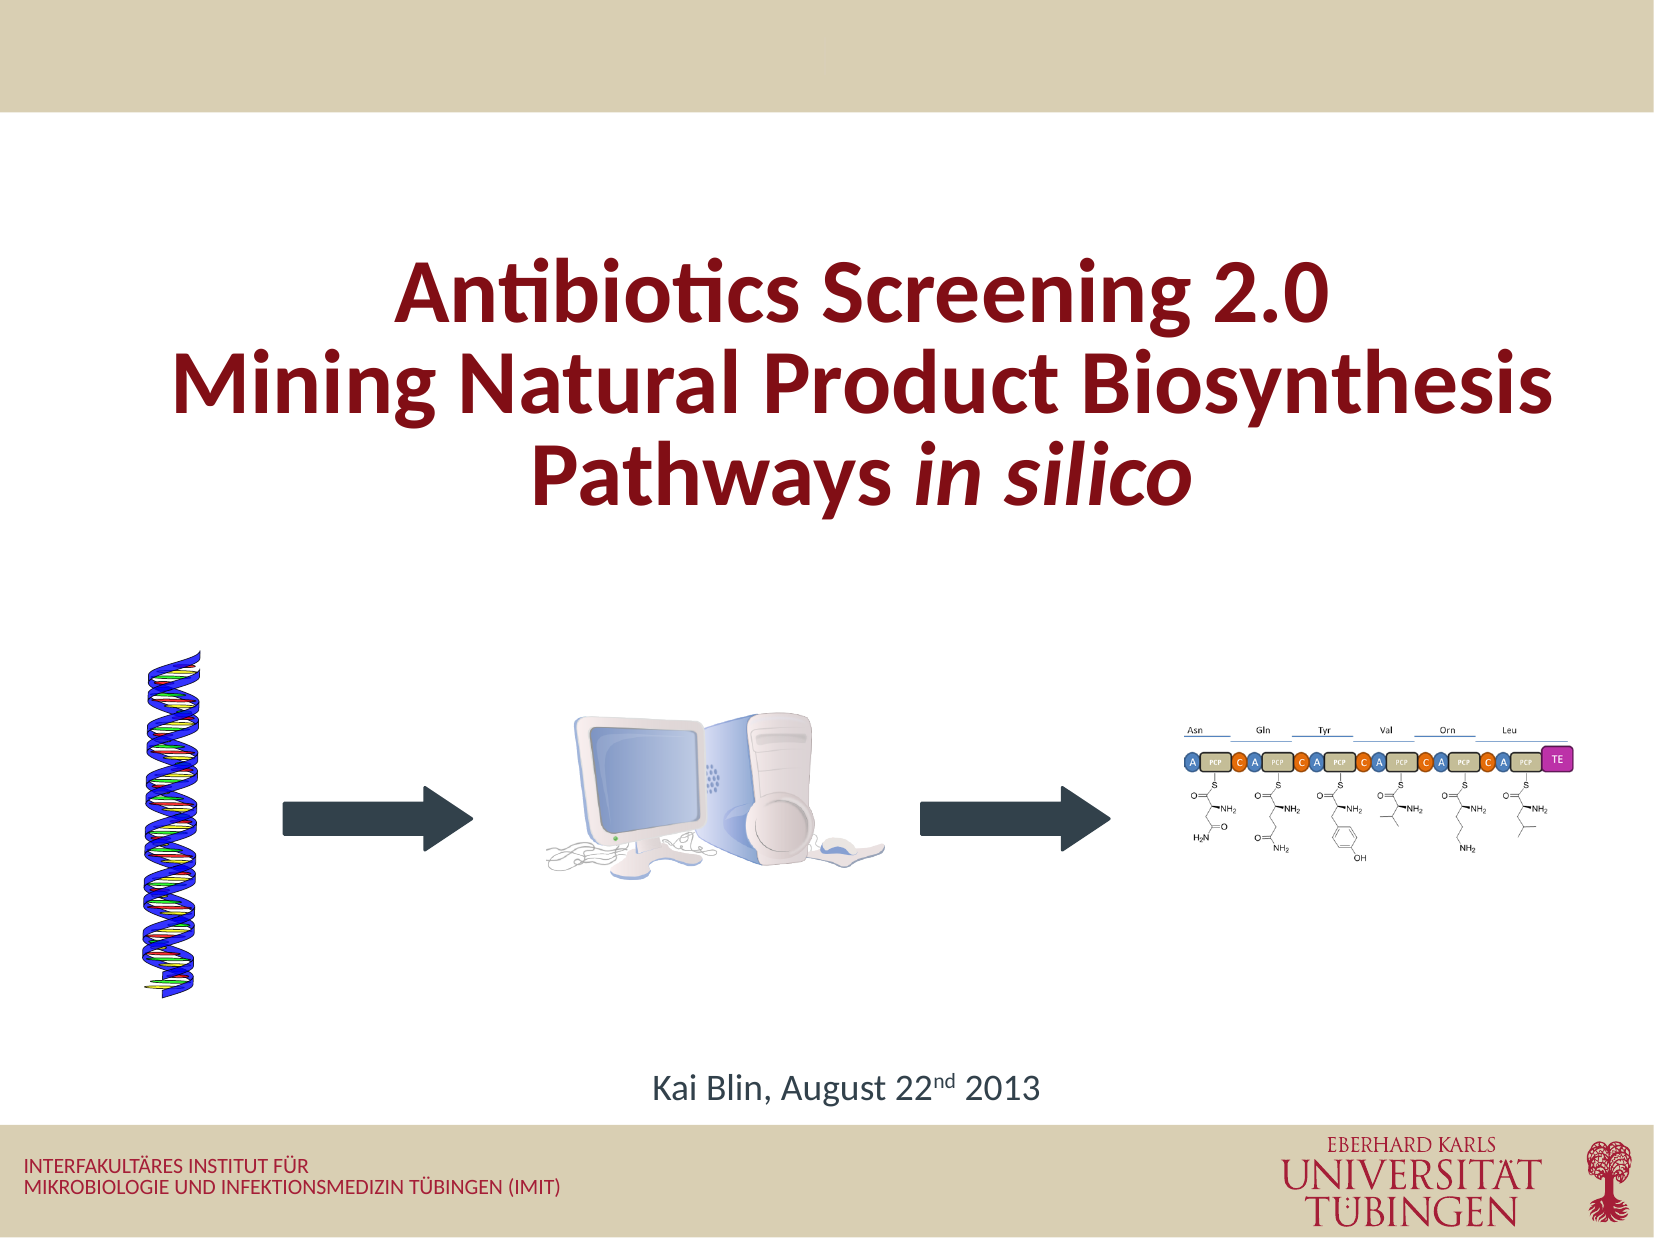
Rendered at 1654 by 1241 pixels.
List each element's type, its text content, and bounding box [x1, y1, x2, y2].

picture [1184, 722, 1574, 863]
subtitle Antibiotics Screening 2.0 Mining Natural Product Biosynthesis Pathways in silico [112, 128, 1613, 654]
picture [37, 637, 322, 1012]
text_box [921, 787, 1110, 851]
picture [546, 712, 885, 885]
text_box Kai Blin, August 22nd 2013 [637, 1063, 1056, 1126]
text_box [284, 787, 472, 851]
